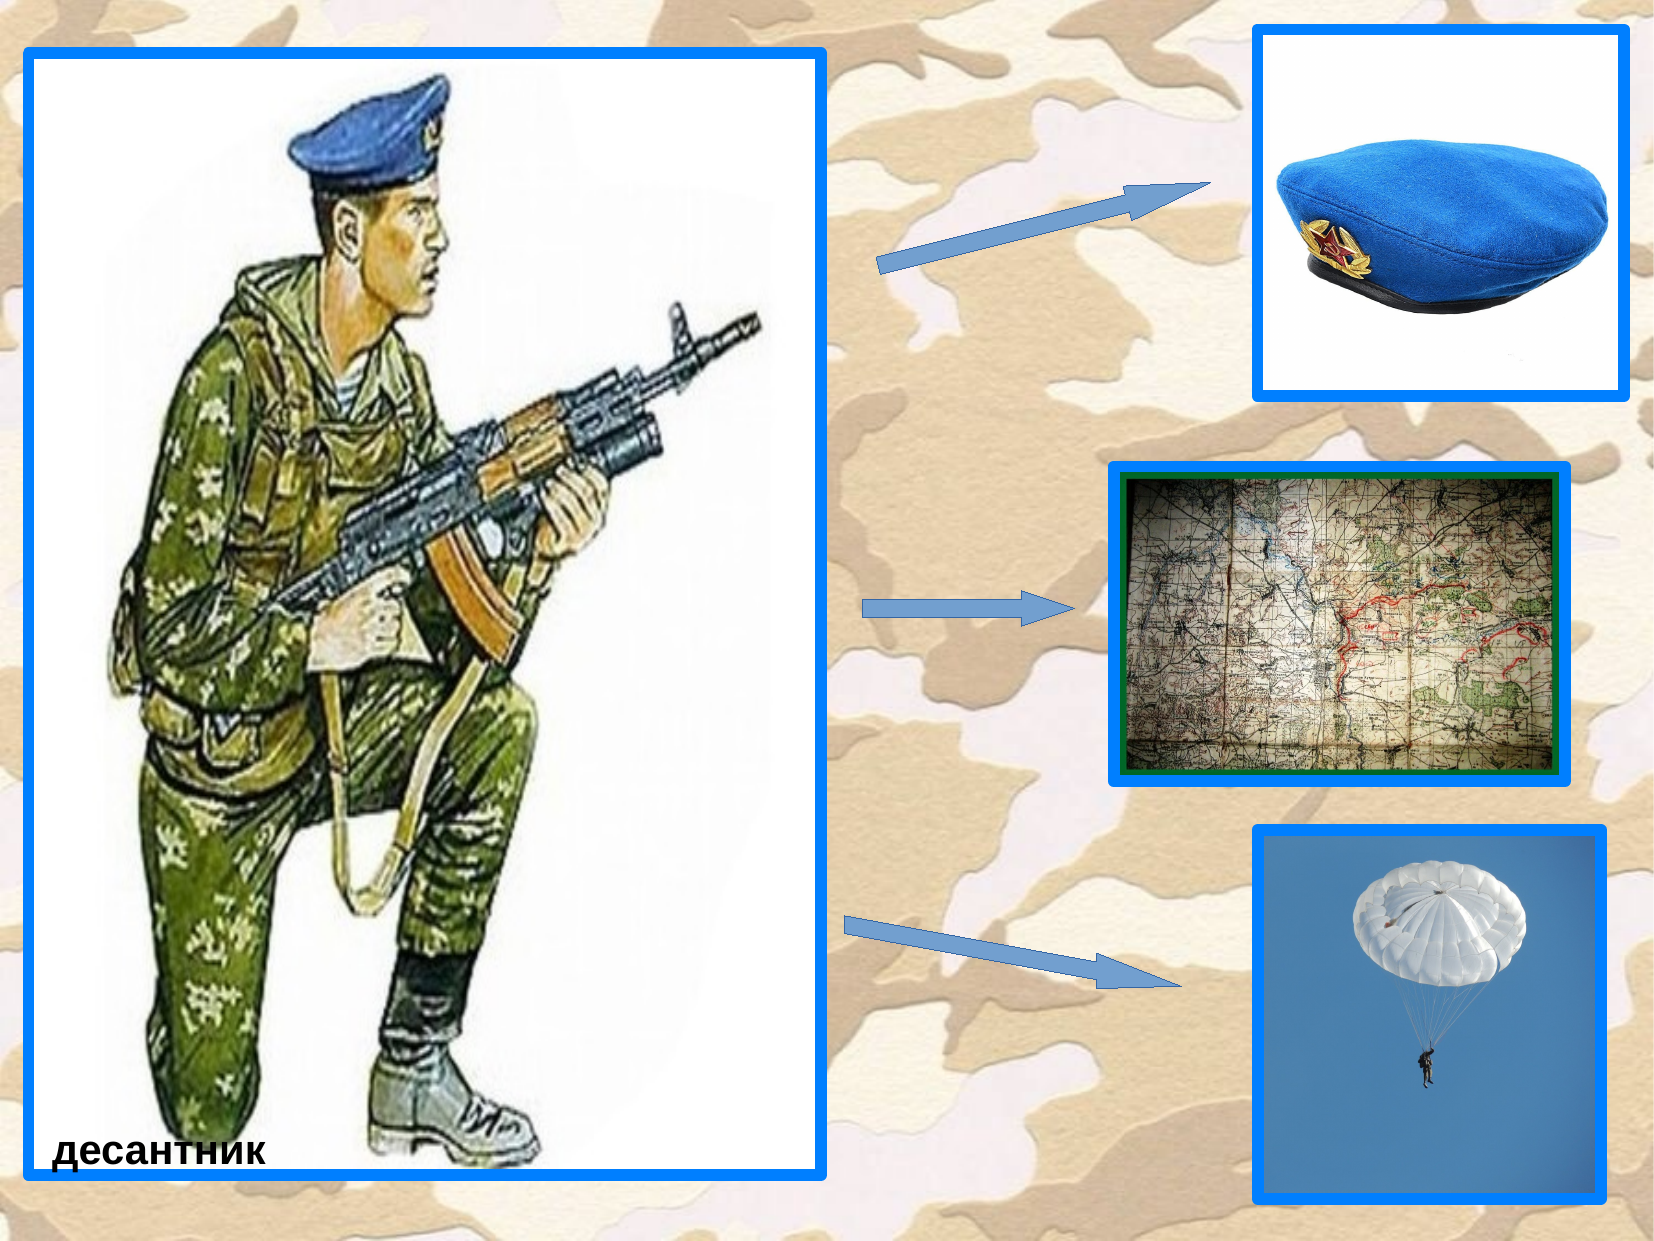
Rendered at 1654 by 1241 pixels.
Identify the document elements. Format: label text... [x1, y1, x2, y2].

text_box [862, 590, 1075, 627]
text_box десантник [35, 1119, 283, 1182]
text_box [844, 915, 1182, 989]
text_box [876, 182, 1211, 275]
picture [0, 0, 1654, 1241]
